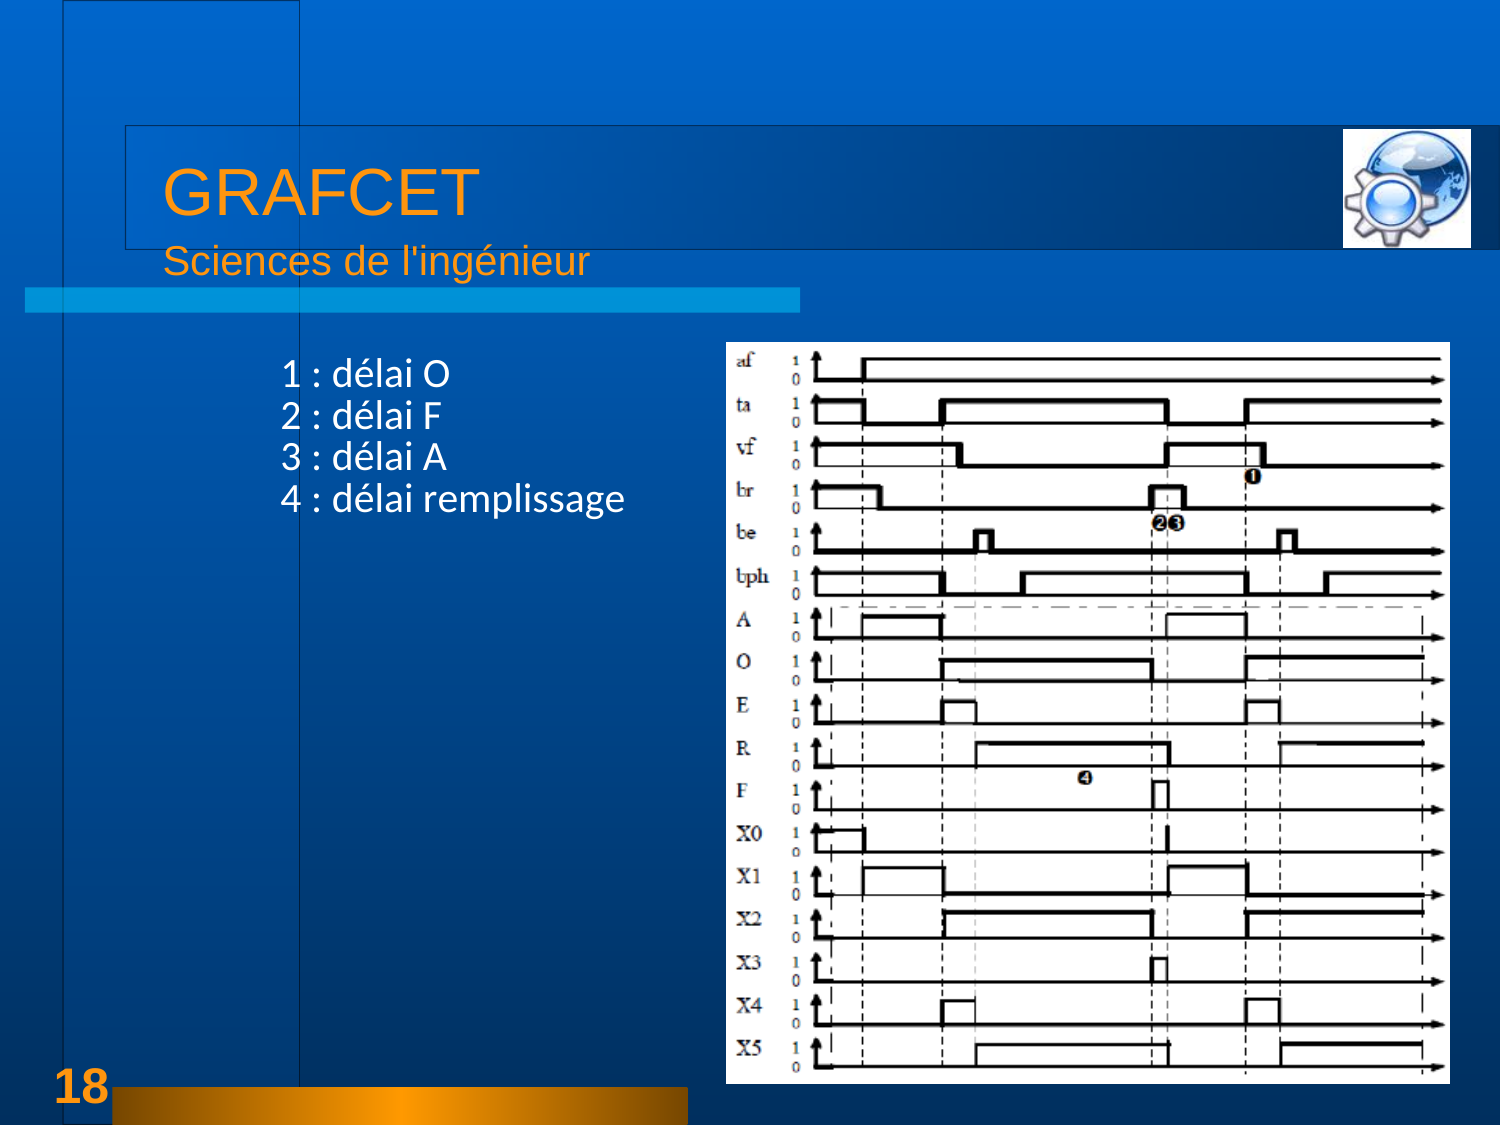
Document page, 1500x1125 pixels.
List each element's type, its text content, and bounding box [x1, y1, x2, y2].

picture [1343, 129, 1471, 248]
picture [726, 342, 1450, 1084]
text_box 1 : délai O 2 : délai F 3 : délai A 4 : délai remplissage [265, 348, 680, 1004]
